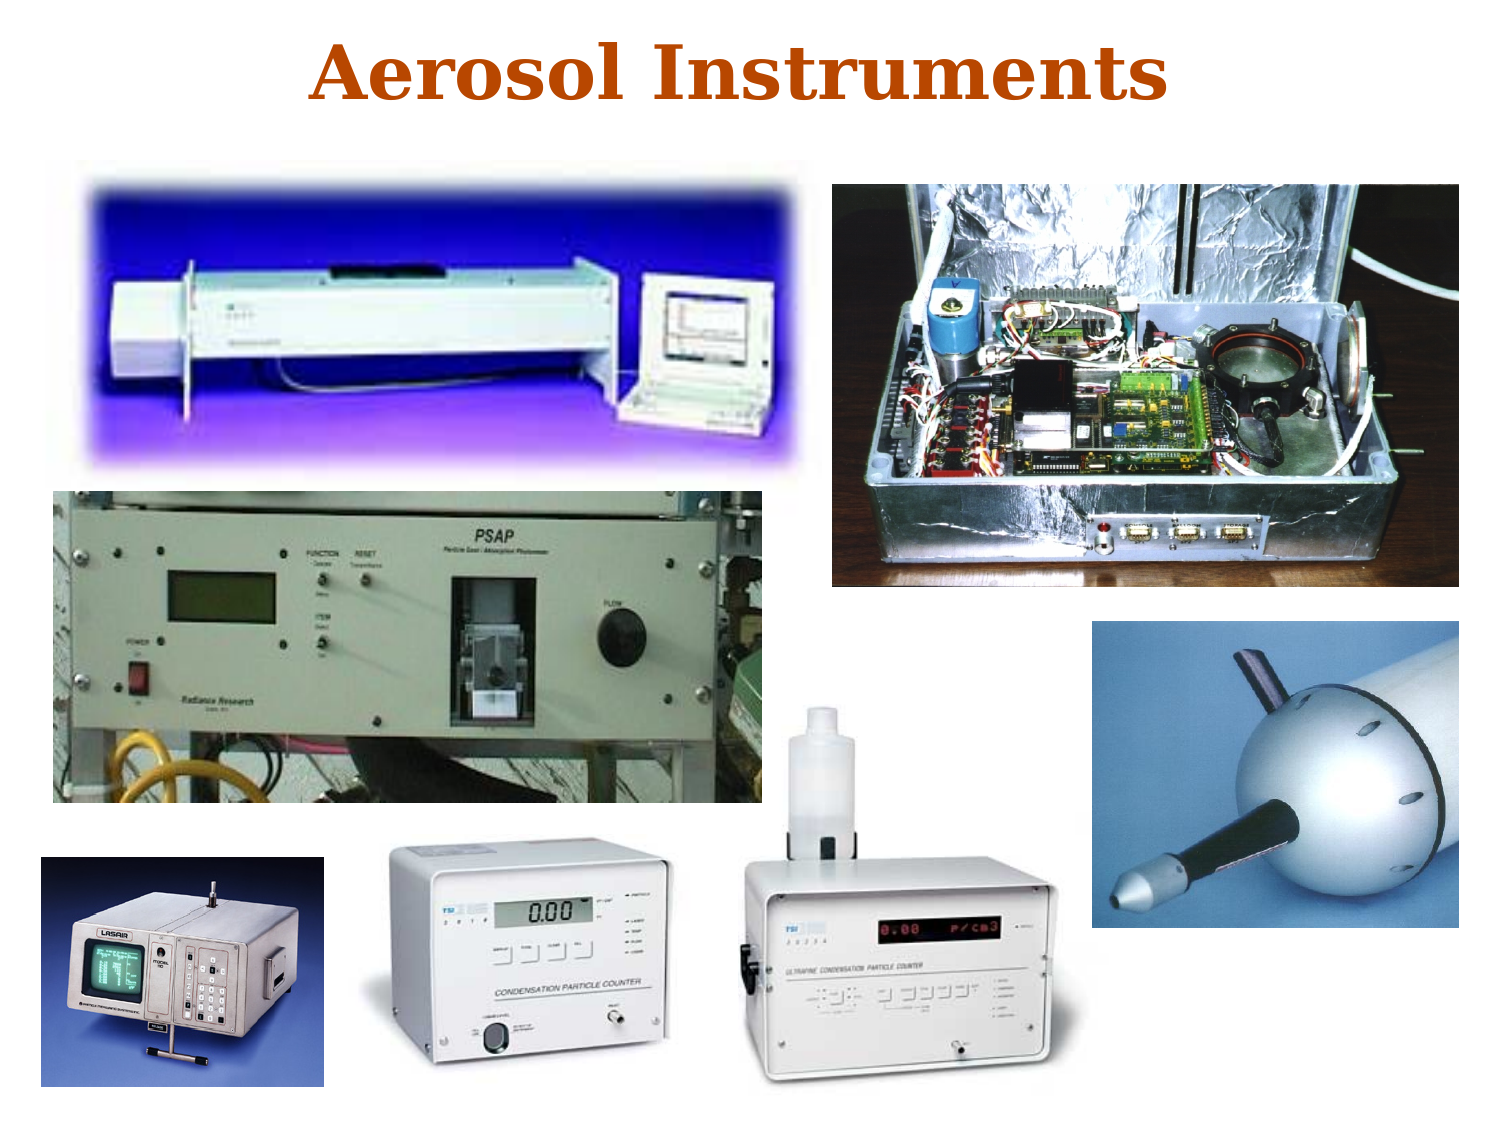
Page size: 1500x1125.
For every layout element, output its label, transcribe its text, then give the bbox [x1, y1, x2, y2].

picture [832, 184, 1459, 588]
picture [0, 160, 1459, 1125]
picture [41, 857, 324, 1087]
picture [348, 834, 721, 1103]
text_box Aerosol Instruments [41, 31, 1439, 117]
